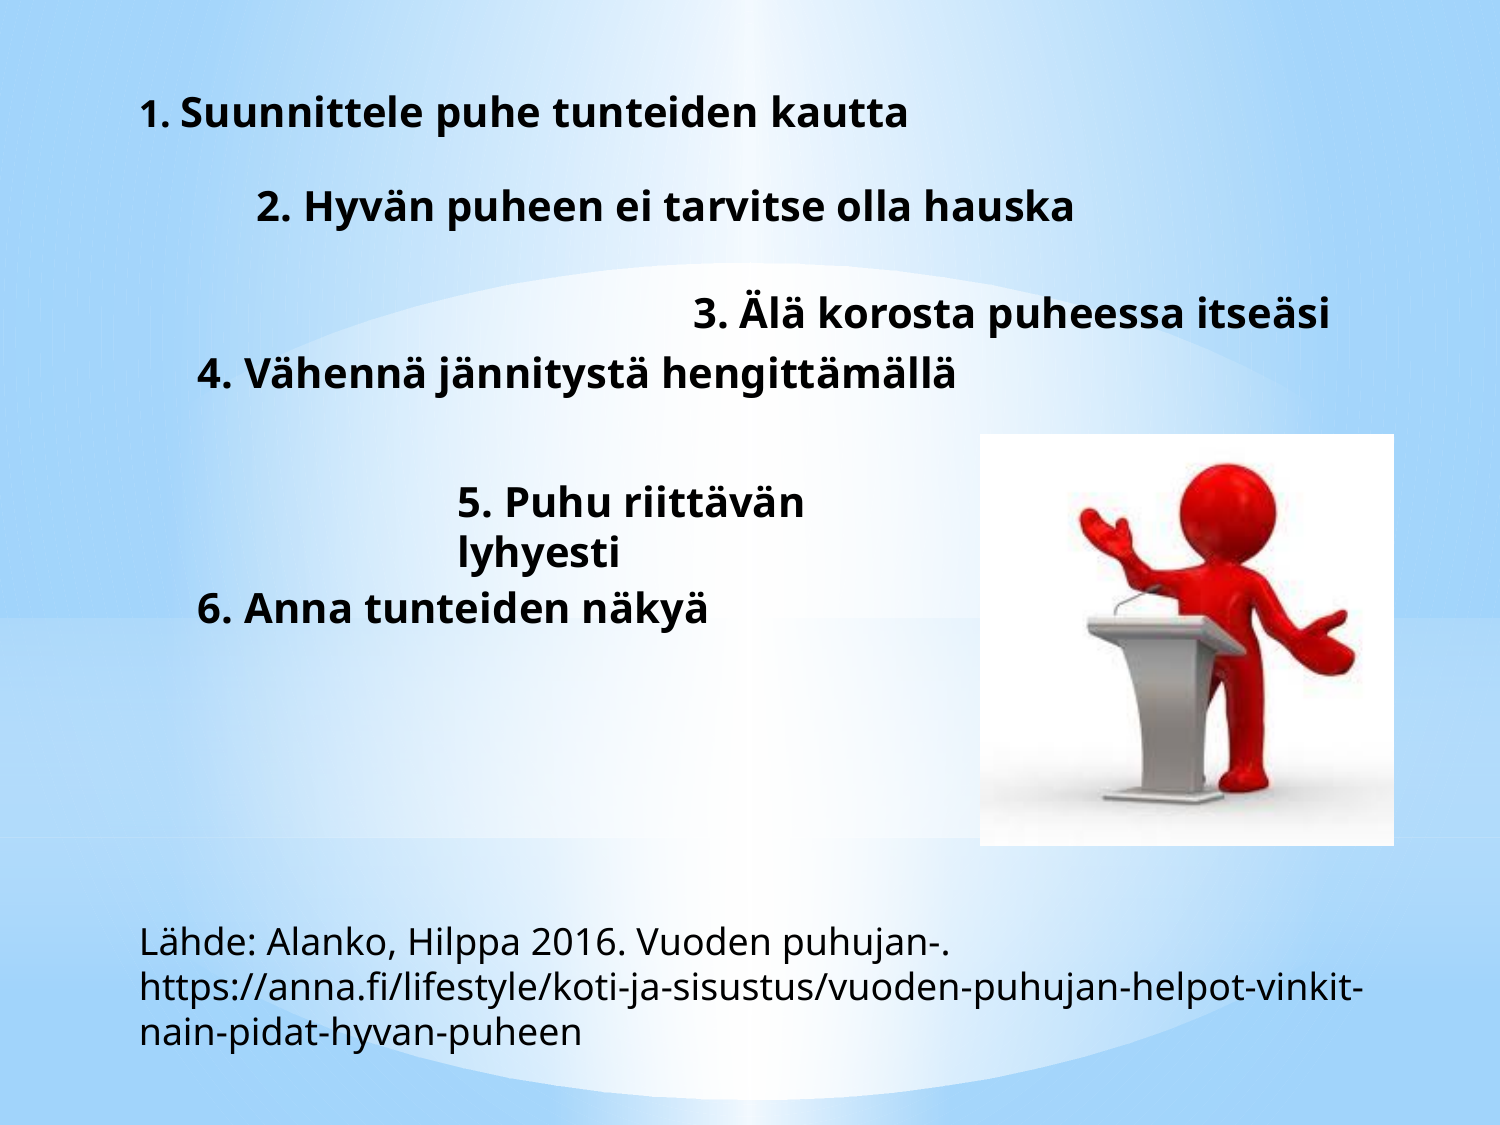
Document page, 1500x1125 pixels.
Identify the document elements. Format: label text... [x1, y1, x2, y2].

text_box 2. Hyvän puheen ei tarvitse olla hauska [242, 172, 1116, 238]
text_box 6. Anna tunteiden näkyä [183, 574, 750, 640]
text_box 1. Suunnittele puhe tunteiden kautta [123, 78, 1096, 144]
text_box Lähde: Alanko, Hilppa 2016. Vuoden puhujan-. https://anna.fi/lifestyle/koti-ja-sisustus/vuoden-puhujan-helpot-vinkit-nain-pidat-hyvan-puheen [123, 910, 1447, 1061]
text_box 3. Älä korosta puheessa itseäsi [678, 278, 1376, 344]
text_box 4. Vähennä jännitystä hengittämällä [182, 339, 1096, 405]
picture [980, 434, 1394, 846]
text_box 5. Puhu riittävän lyhyesti [442, 467, 980, 583]
